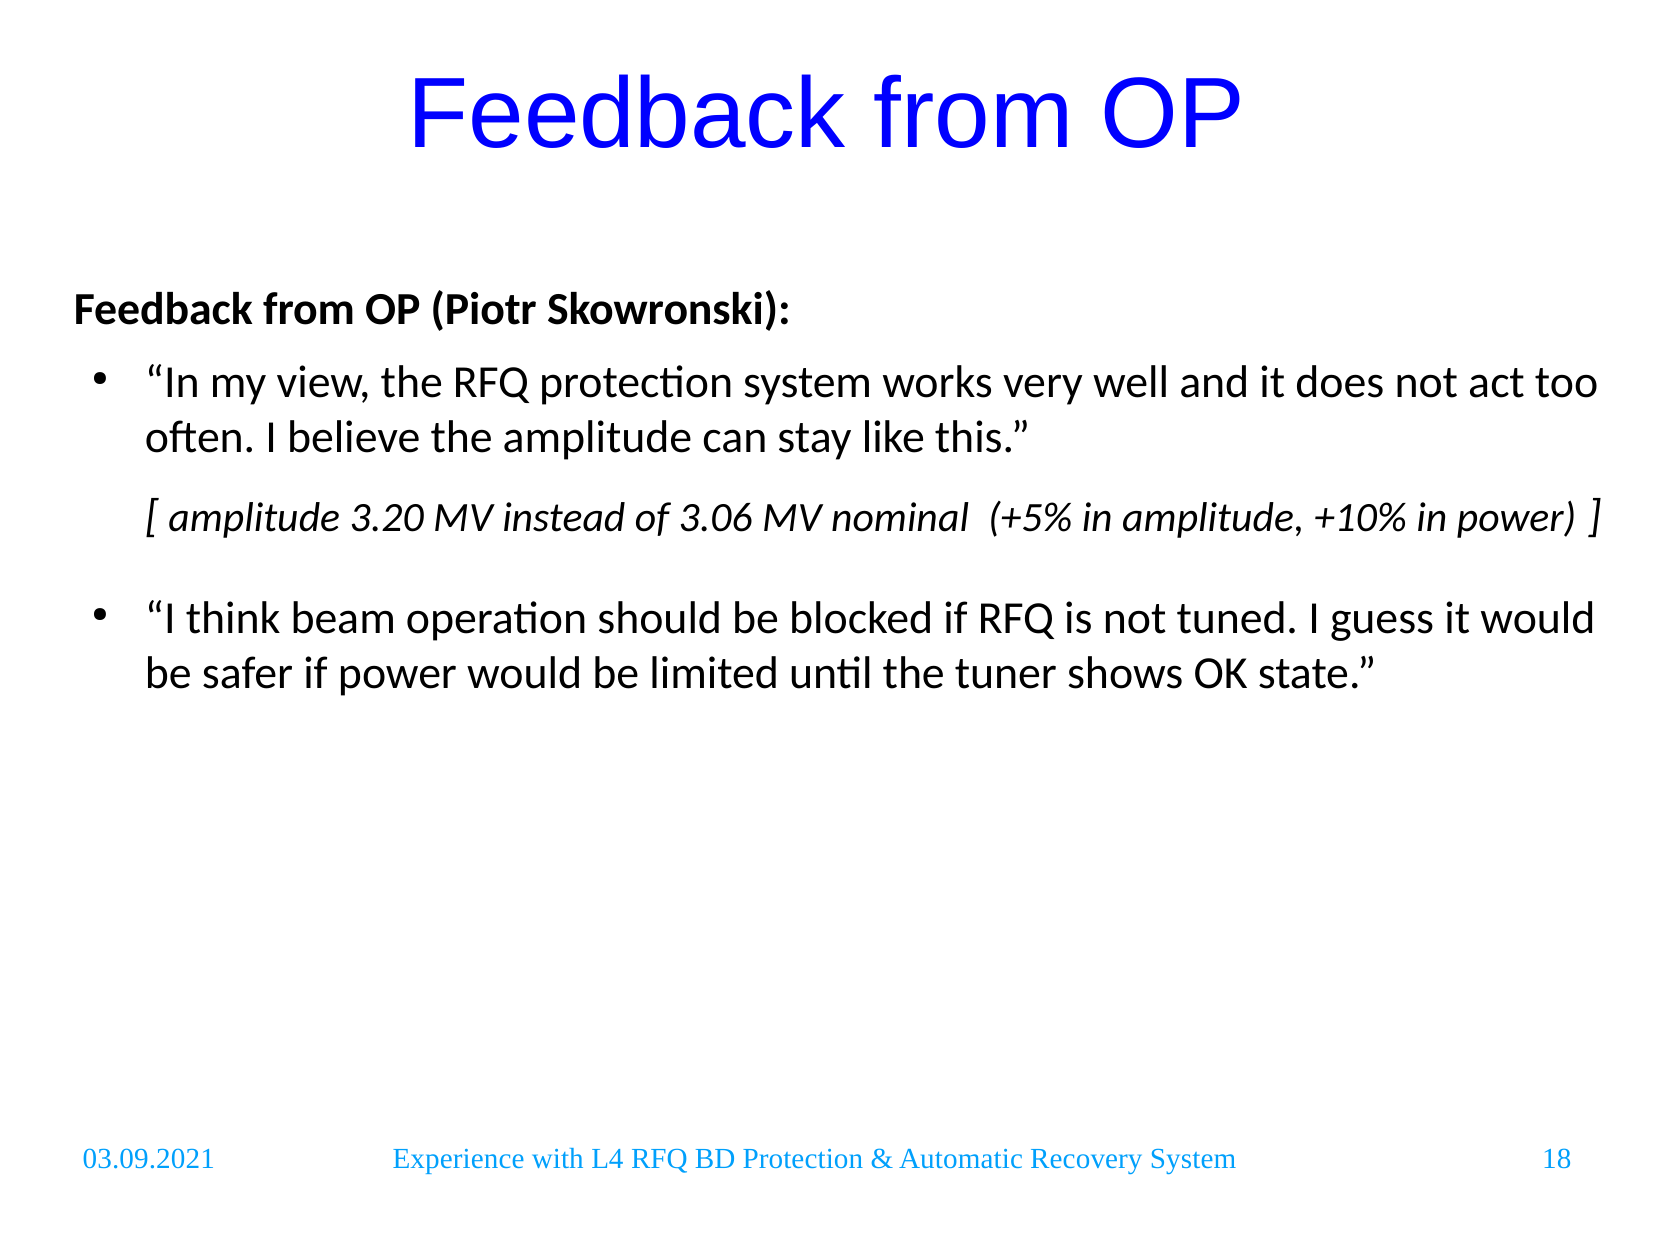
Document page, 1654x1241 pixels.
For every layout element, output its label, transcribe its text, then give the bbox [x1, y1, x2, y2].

title Feedback from OP [82, 49, 1571, 178]
text_box Feedback from OP (Piotr Skowronski): “In my view, the RFQ protection system works very well and it does not act too often. I believe the amplitude can stay like this.” [ amplitude 3.20 MV instead of 3.06 MV nominal (+5% in amplitude, +10% in power) ] “I think beam operation should be blocked if RFQ is not tuned. I guess it would be safer if power would be limited until the tuner shows OK state.” [59, 271, 1626, 1136]
